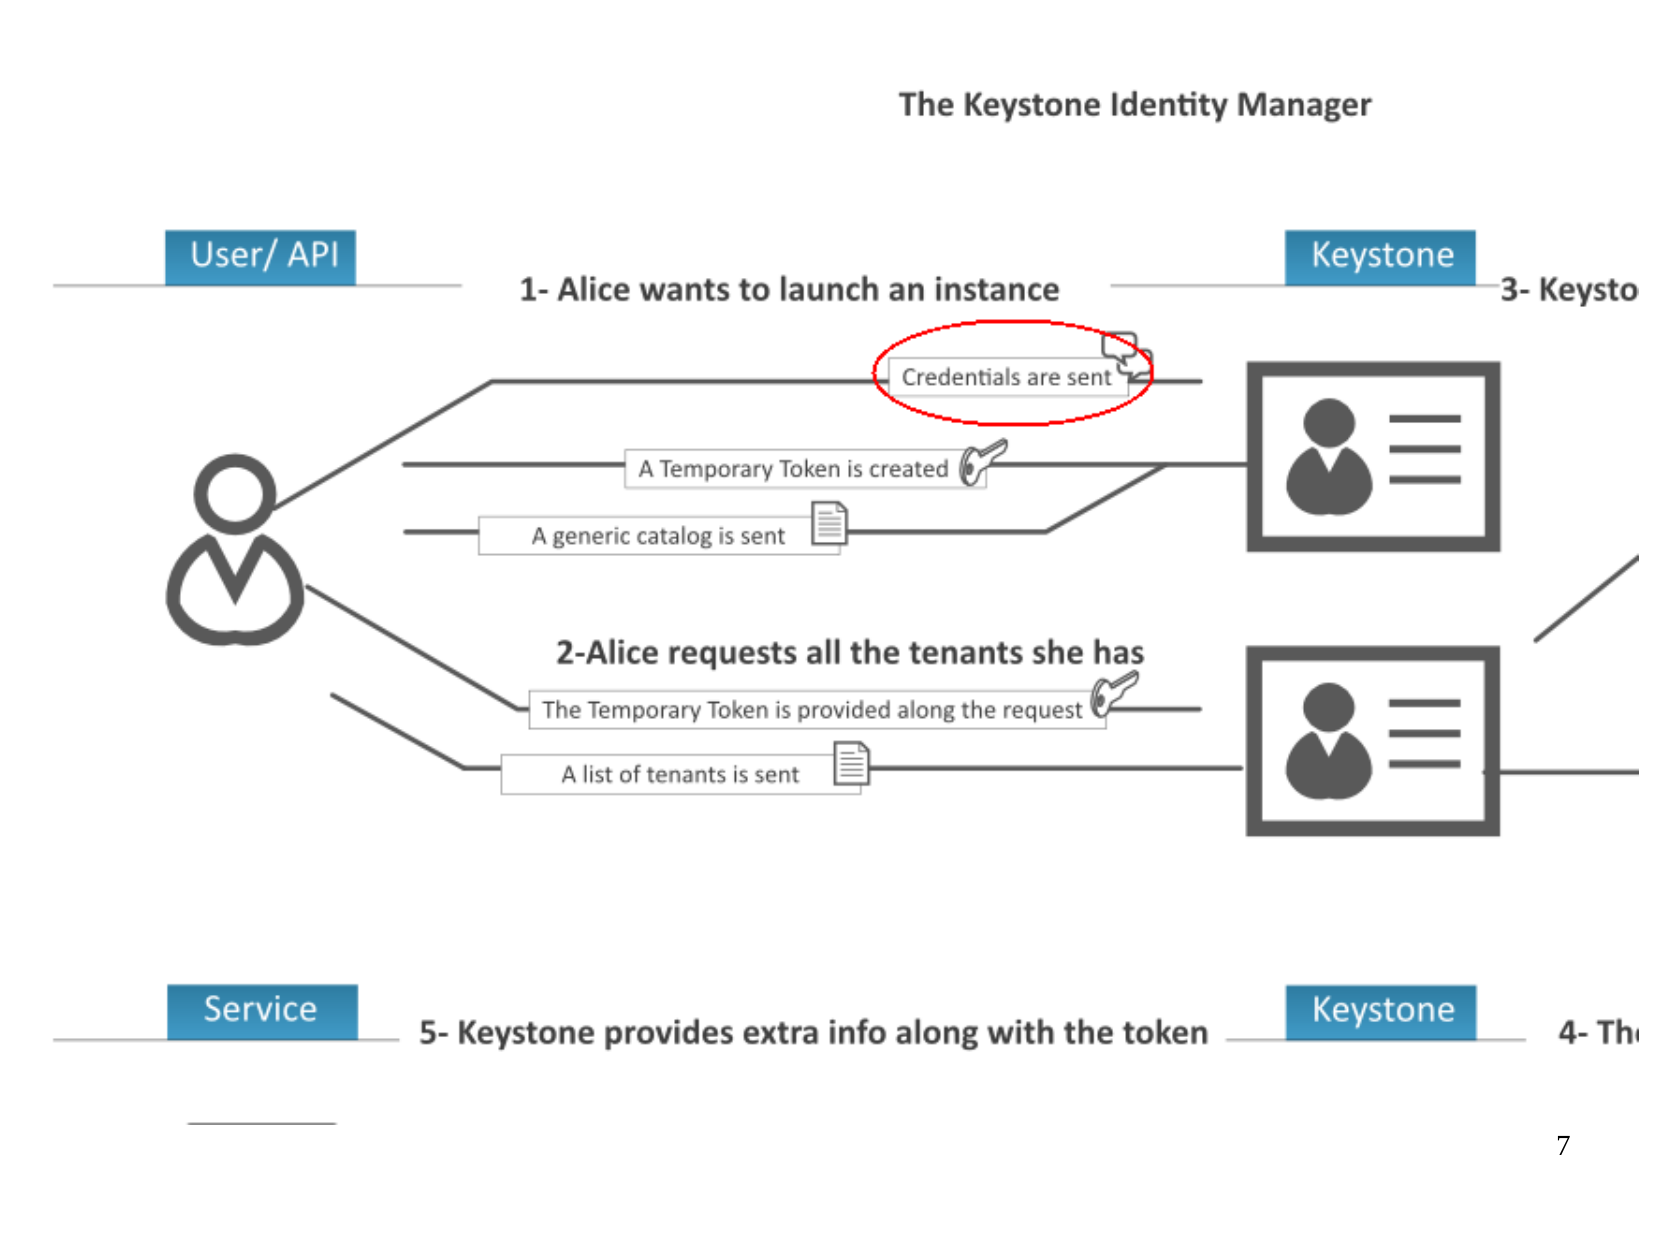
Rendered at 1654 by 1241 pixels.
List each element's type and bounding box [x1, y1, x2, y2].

picture [3, 0, 1639, 1126]
